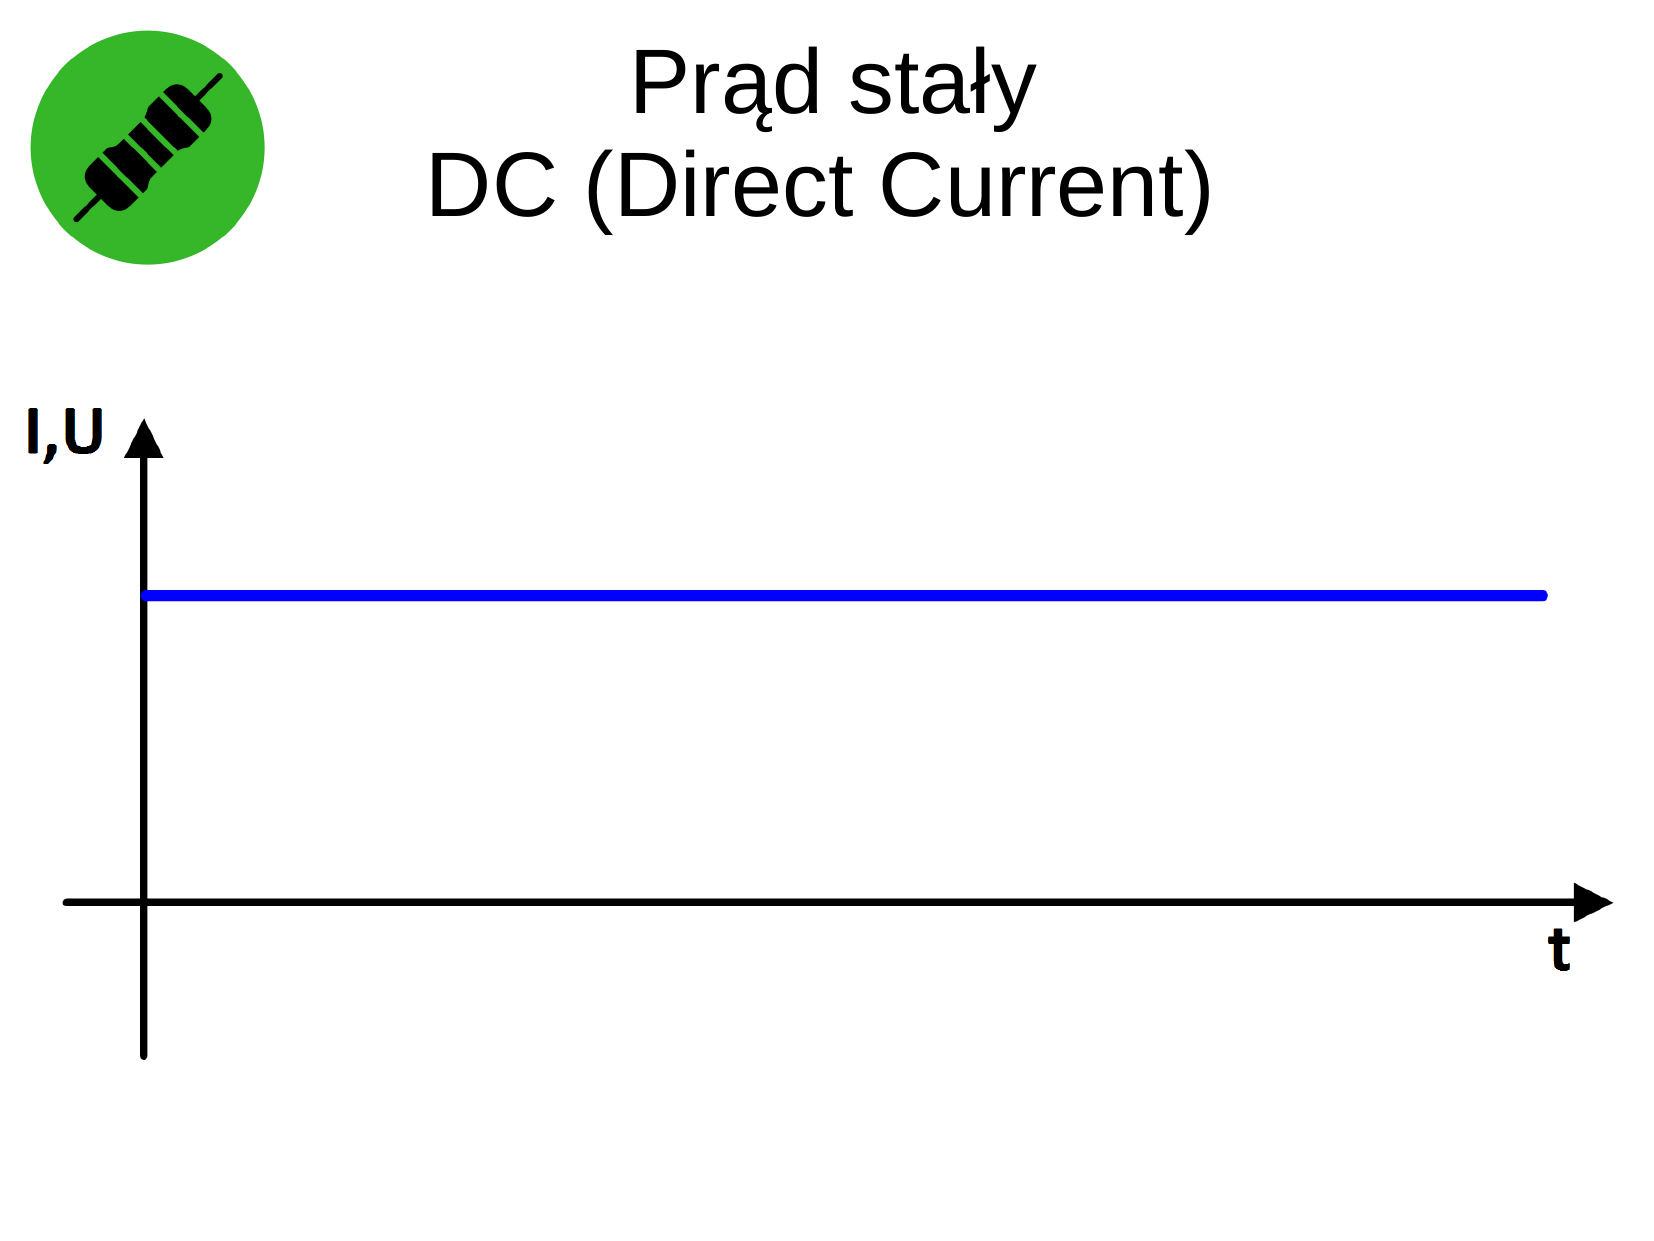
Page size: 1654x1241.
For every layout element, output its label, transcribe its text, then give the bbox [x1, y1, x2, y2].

picture [0, 383, 1654, 1085]
title Prąd stały DC (Direct Current) [266, 29, 1565, 237]
picture [29, 29, 266, 266]
